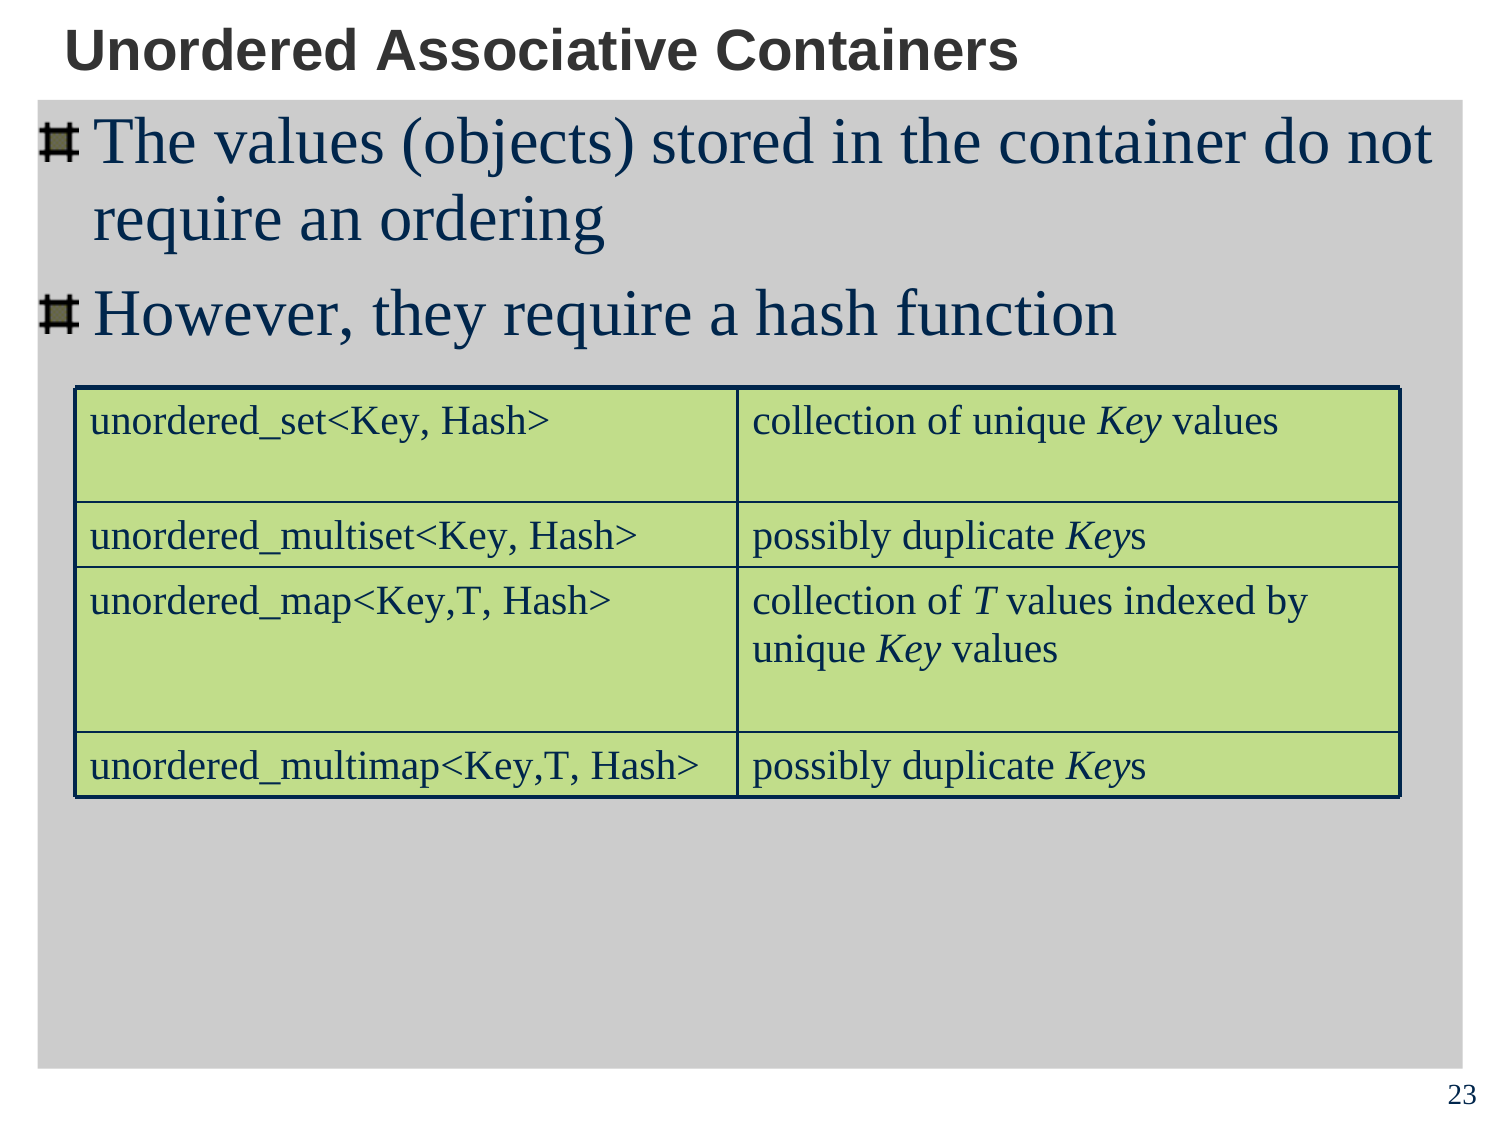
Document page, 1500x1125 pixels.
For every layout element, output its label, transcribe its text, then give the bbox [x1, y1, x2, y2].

list collection of unique Key values [739, 390, 1398, 501]
list unordered_multiset<Key, Hash> [77, 503, 736, 566]
list unordered_set<Key, Hash> [77, 390, 736, 501]
title Unordered Associative Containers [50, 0, 1450, 91]
list possibly duplicate Keys [739, 733, 1398, 795]
list possibly duplicate Keys [739, 503, 1398, 566]
list unordered_map<Key,T, Hash> [77, 568, 736, 731]
list collection of T values indexed by unique Key values [739, 568, 1398, 731]
list The values (objects) stored in the container do not require an ordering However, they require a hash function [37, 99, 1463, 1069]
list unordered_multimap<Key,T, Hash> [77, 733, 736, 795]
